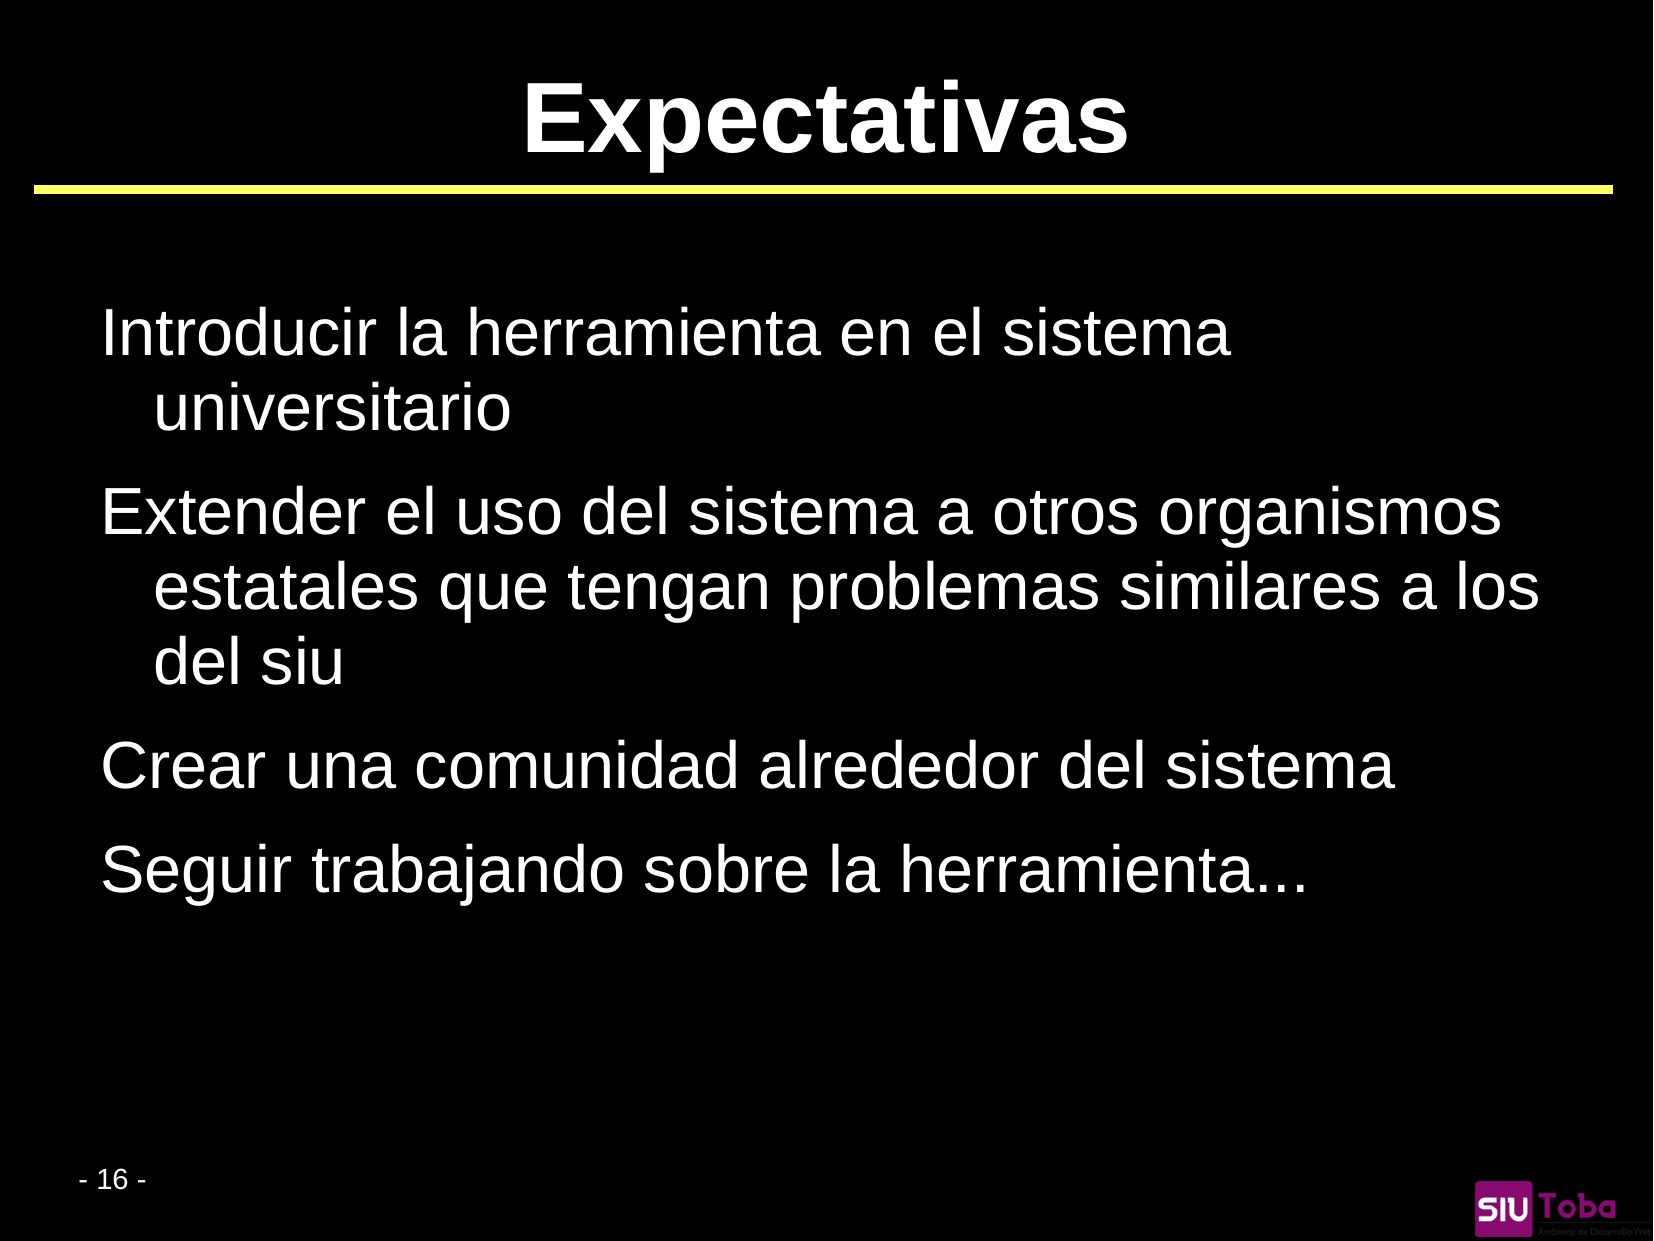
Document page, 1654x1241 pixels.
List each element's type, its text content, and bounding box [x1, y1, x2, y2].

list Introducir la herramienta en el sistema universitario Extender el uso del sistema a otros organismos estatales que tengan problemas similares a los del siu Crear una comunidad alrededor del sistema Seguir trabajando sobre la herramienta... [82, 295, 1565, 1109]
title Expectativas [58, 47, 1594, 188]
picture [1475, 1181, 1652, 1237]
